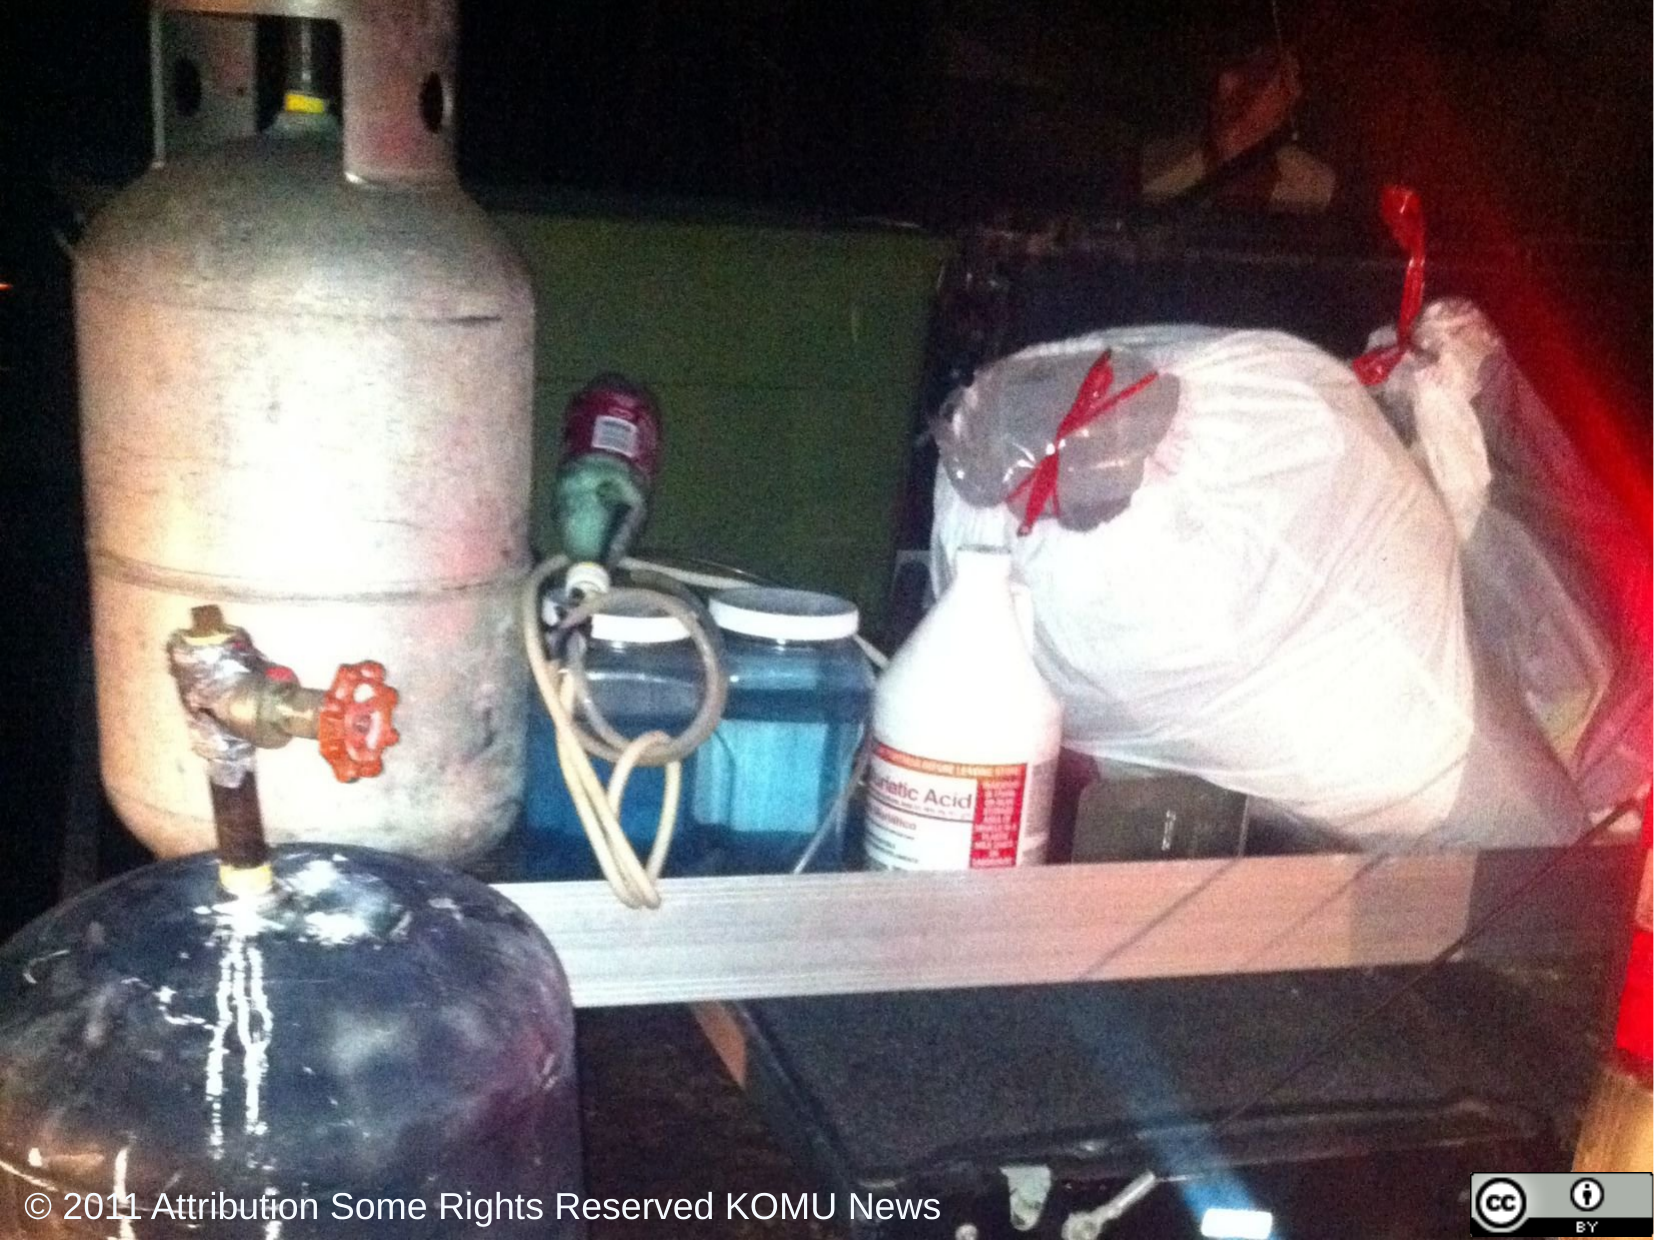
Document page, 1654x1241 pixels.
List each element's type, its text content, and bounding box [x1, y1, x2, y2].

text_box © 2011 Attribution Some Rights Reserved KOMU News [0, 1178, 1445, 1236]
picture [0, 0, 1654, 1241]
